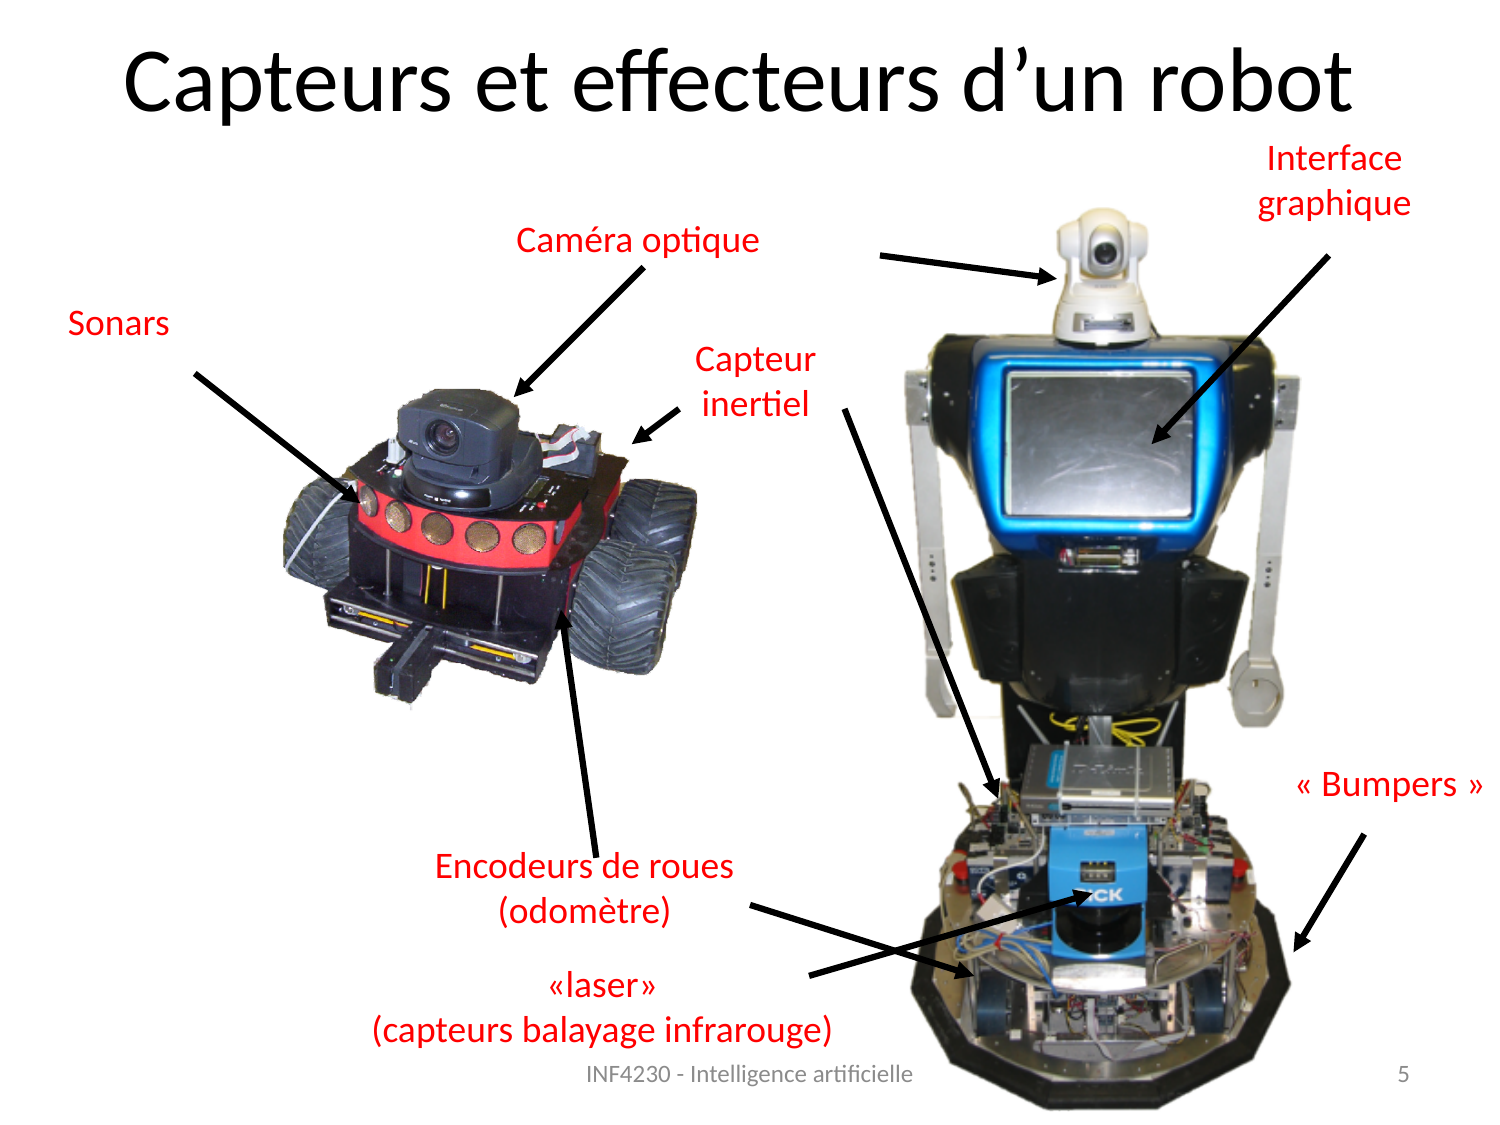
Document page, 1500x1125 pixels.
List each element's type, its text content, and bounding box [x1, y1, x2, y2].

picture [903, 207, 1302, 1113]
picture [277, 290, 715, 712]
text_box Interface graphique [1169, 125, 1500, 231]
text_box « Bumpers » [1163, 751, 1500, 812]
text_box Capteur inertiel [631, 326, 880, 432]
text_box «laser» (capteurs balayage infrarouge) [312, 952, 892, 1058]
slide_number <numéro> [1302, 1042, 1425, 1103]
text_box Encodeurs de roues (odomètre) [348, 834, 821, 939]
text_box Caméra optique [501, 207, 904, 268]
text_box Sonars [53, 290, 254, 351]
footer INF4230 - Intelligence artificielle [512, 1042, 988, 1103]
title Capteurs et effecteurs d’un robot [64, 0, 1415, 149]
